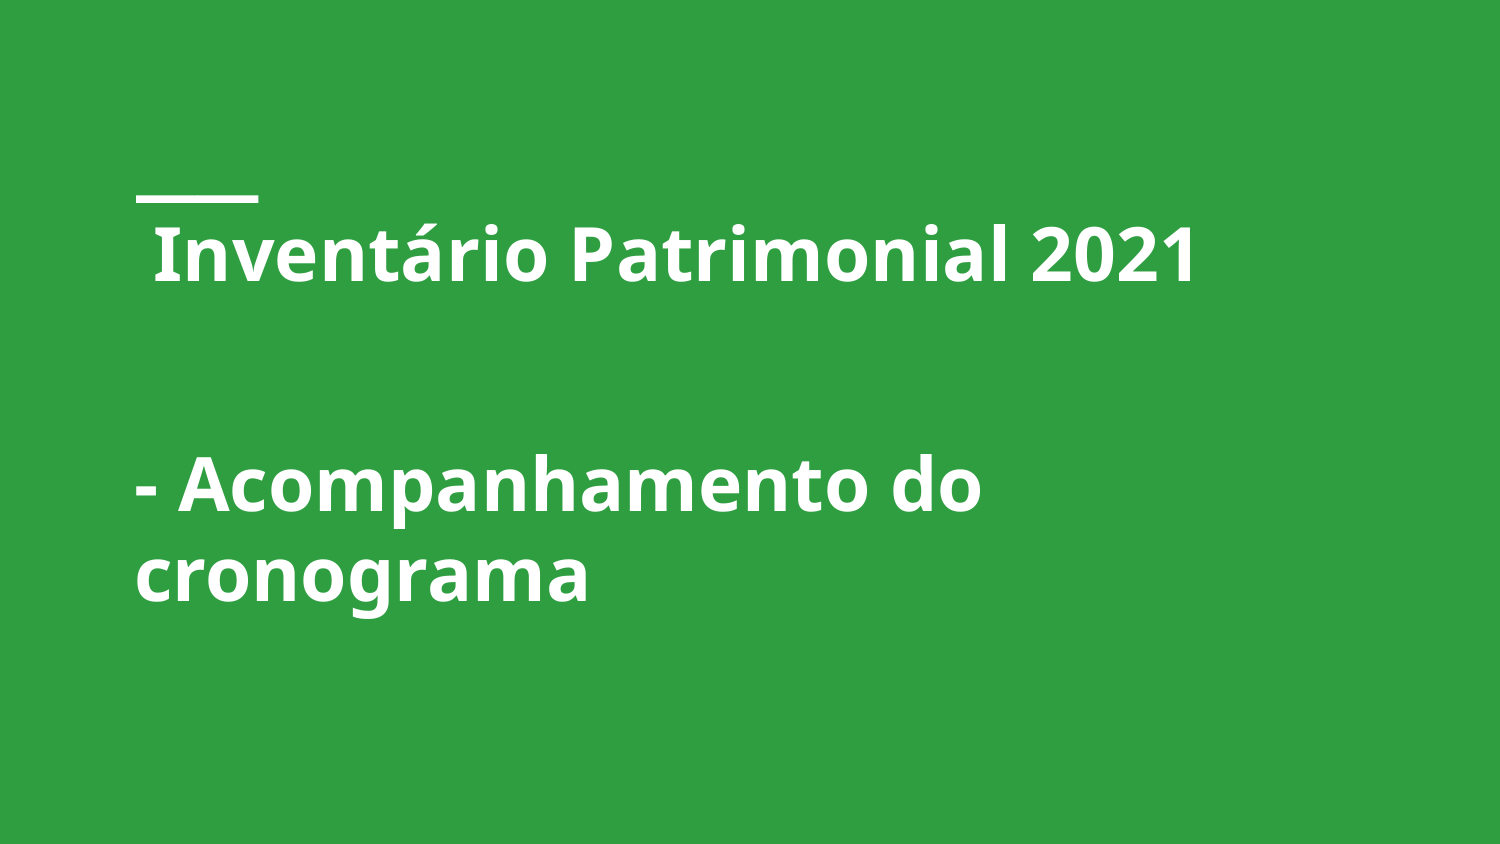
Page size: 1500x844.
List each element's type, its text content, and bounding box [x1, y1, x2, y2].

text_box Inventário Patrimonial 2021 - Acompanhamento do cronograma [119, 191, 1381, 441]
